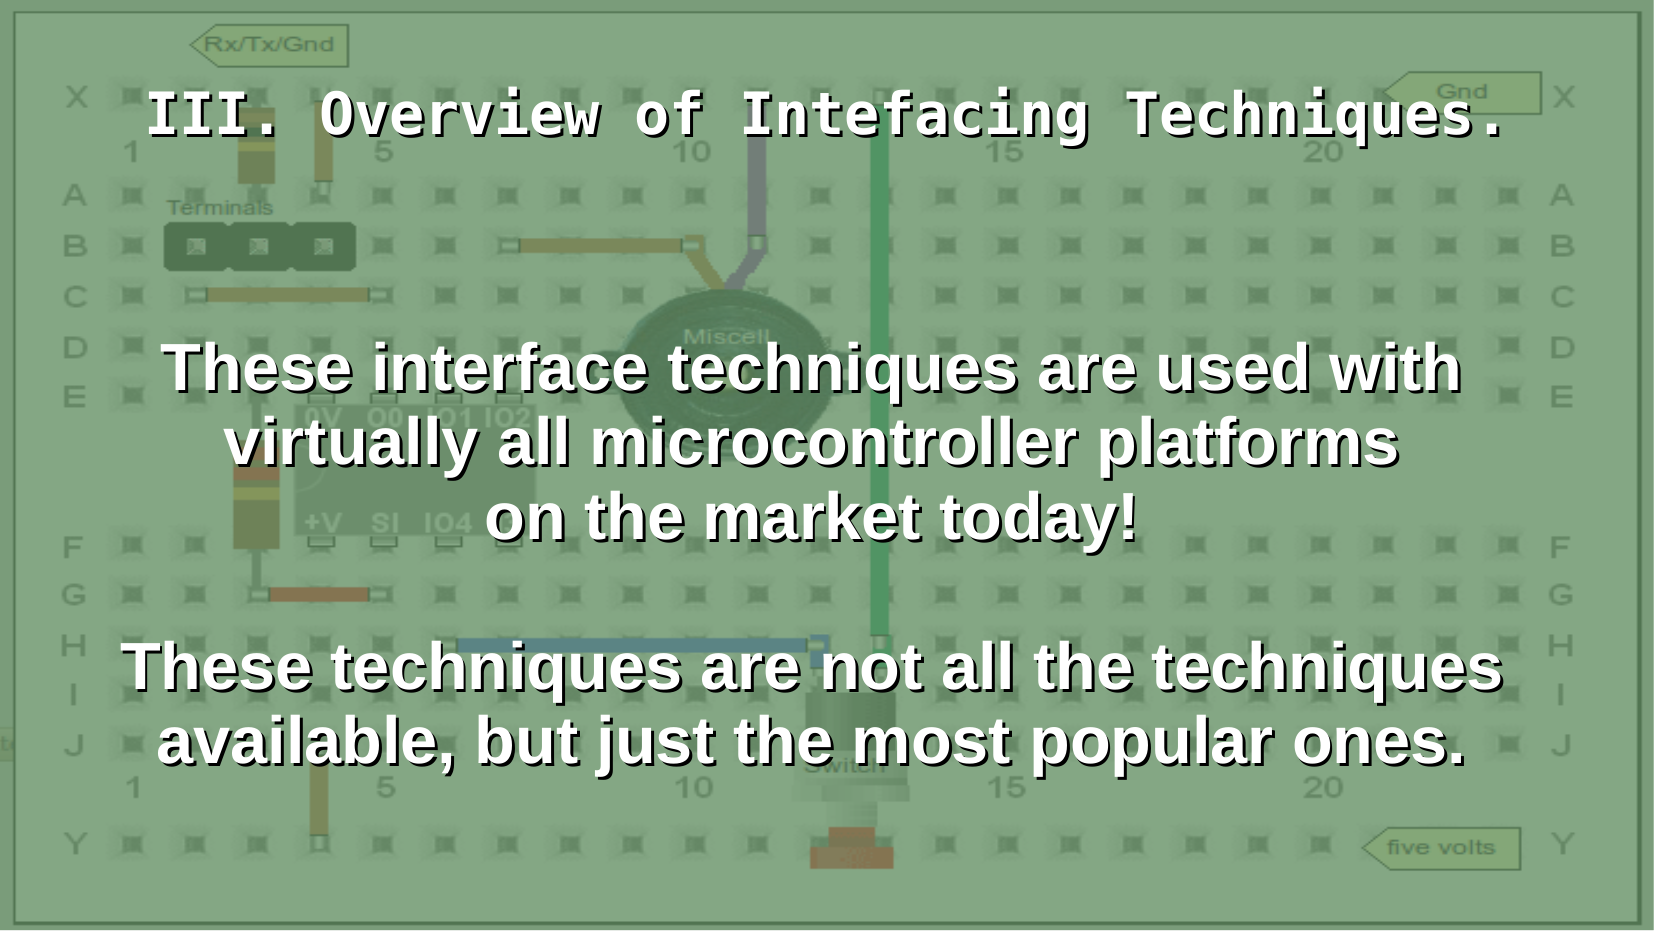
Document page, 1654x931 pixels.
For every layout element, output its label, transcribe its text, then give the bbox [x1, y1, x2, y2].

picture [0, 0, 1654, 931]
text_box [1557, 287, 1561, 827]
text_box These interface techniques are used with virtually all microcontroller platforms on the market today! These techniques are not all the techniques available, but just the most popular ones. [68, 225, 1557, 883]
title III. Overview of Intefacing Techniques. [82, 28, 1571, 202]
